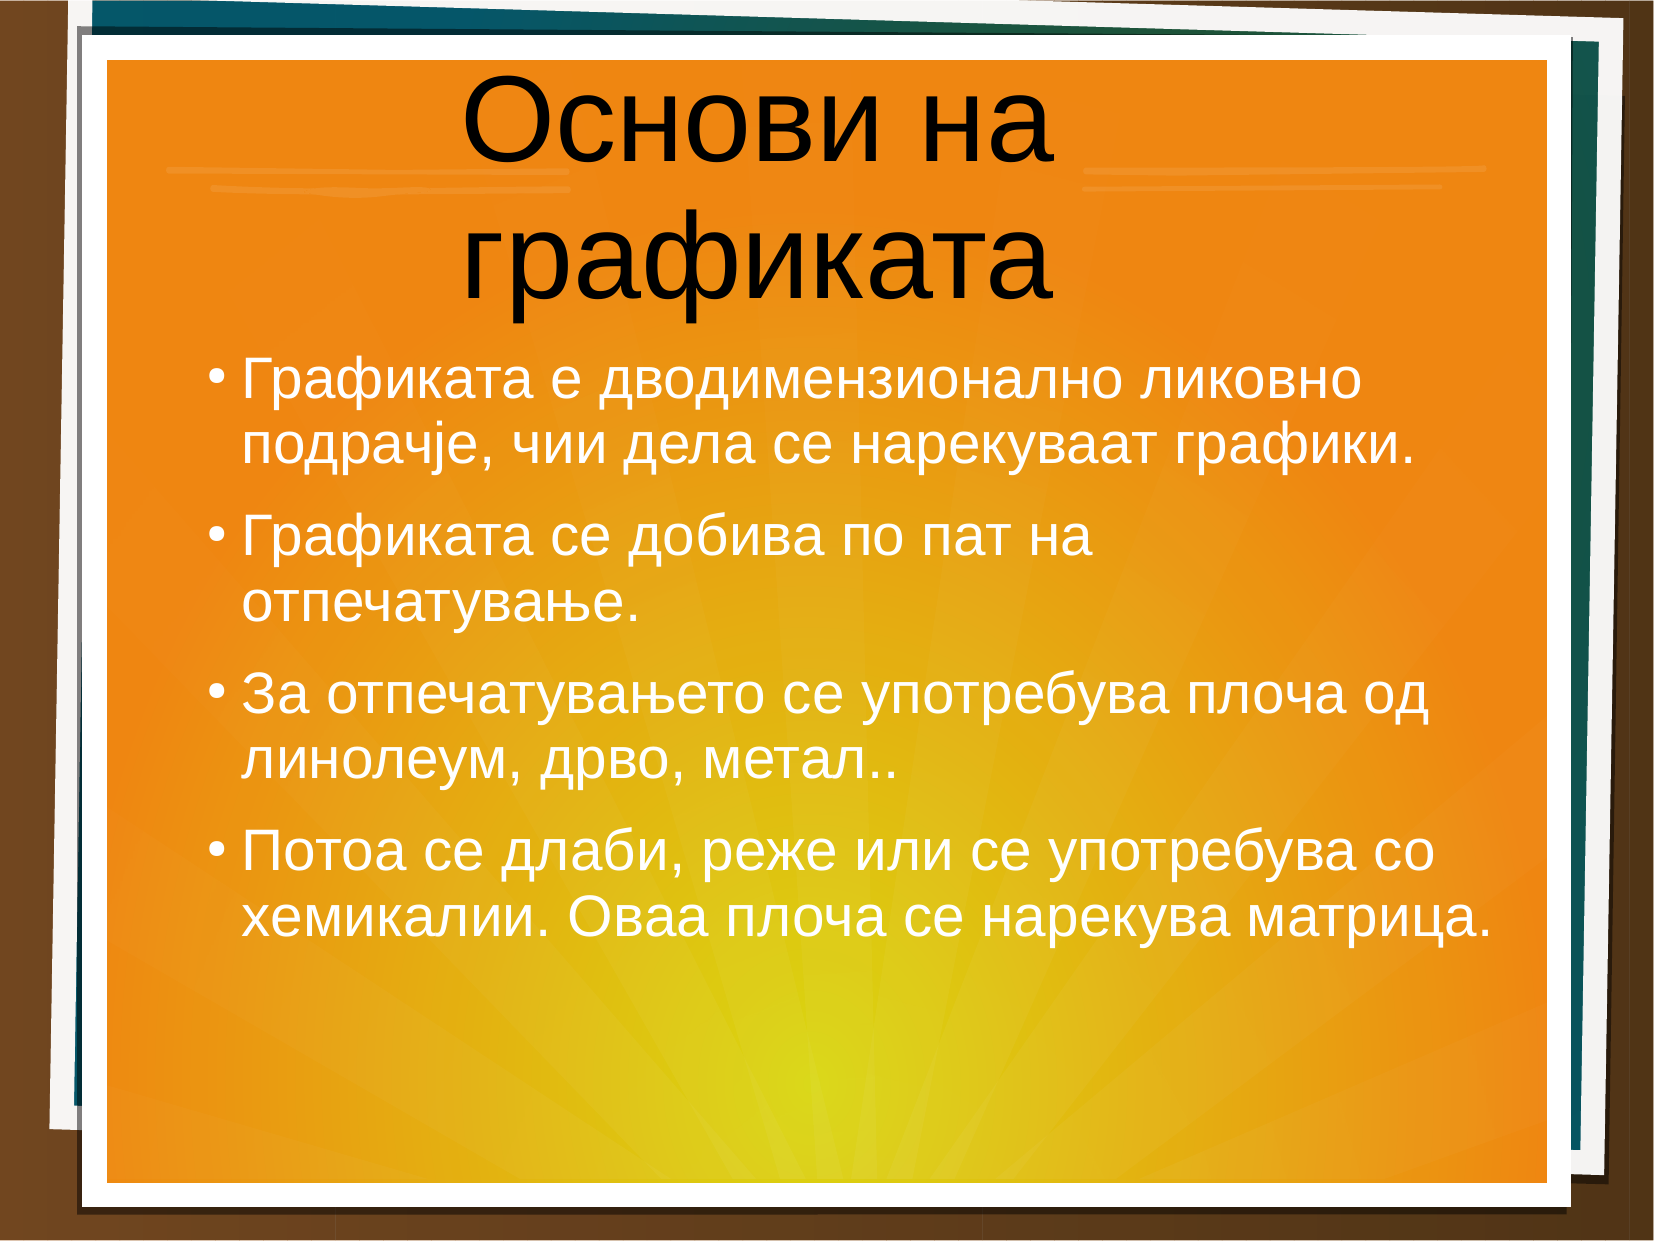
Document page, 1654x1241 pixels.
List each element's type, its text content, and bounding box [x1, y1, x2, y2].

list Графиката е дводимензионално ликовно подрачје, чии дела се нарекуваат графики. Графиката се добива по пат на отпечатување. За отпечатувањето се употребува плоча од линолеум, дрво, метал.. Потоа се длаби, реже или се употребува со хемикалии. Оваа плоча се нарекува матрица. [195, 345, 1501, 1021]
title Основи на графиката [180, 50, 1336, 325]
